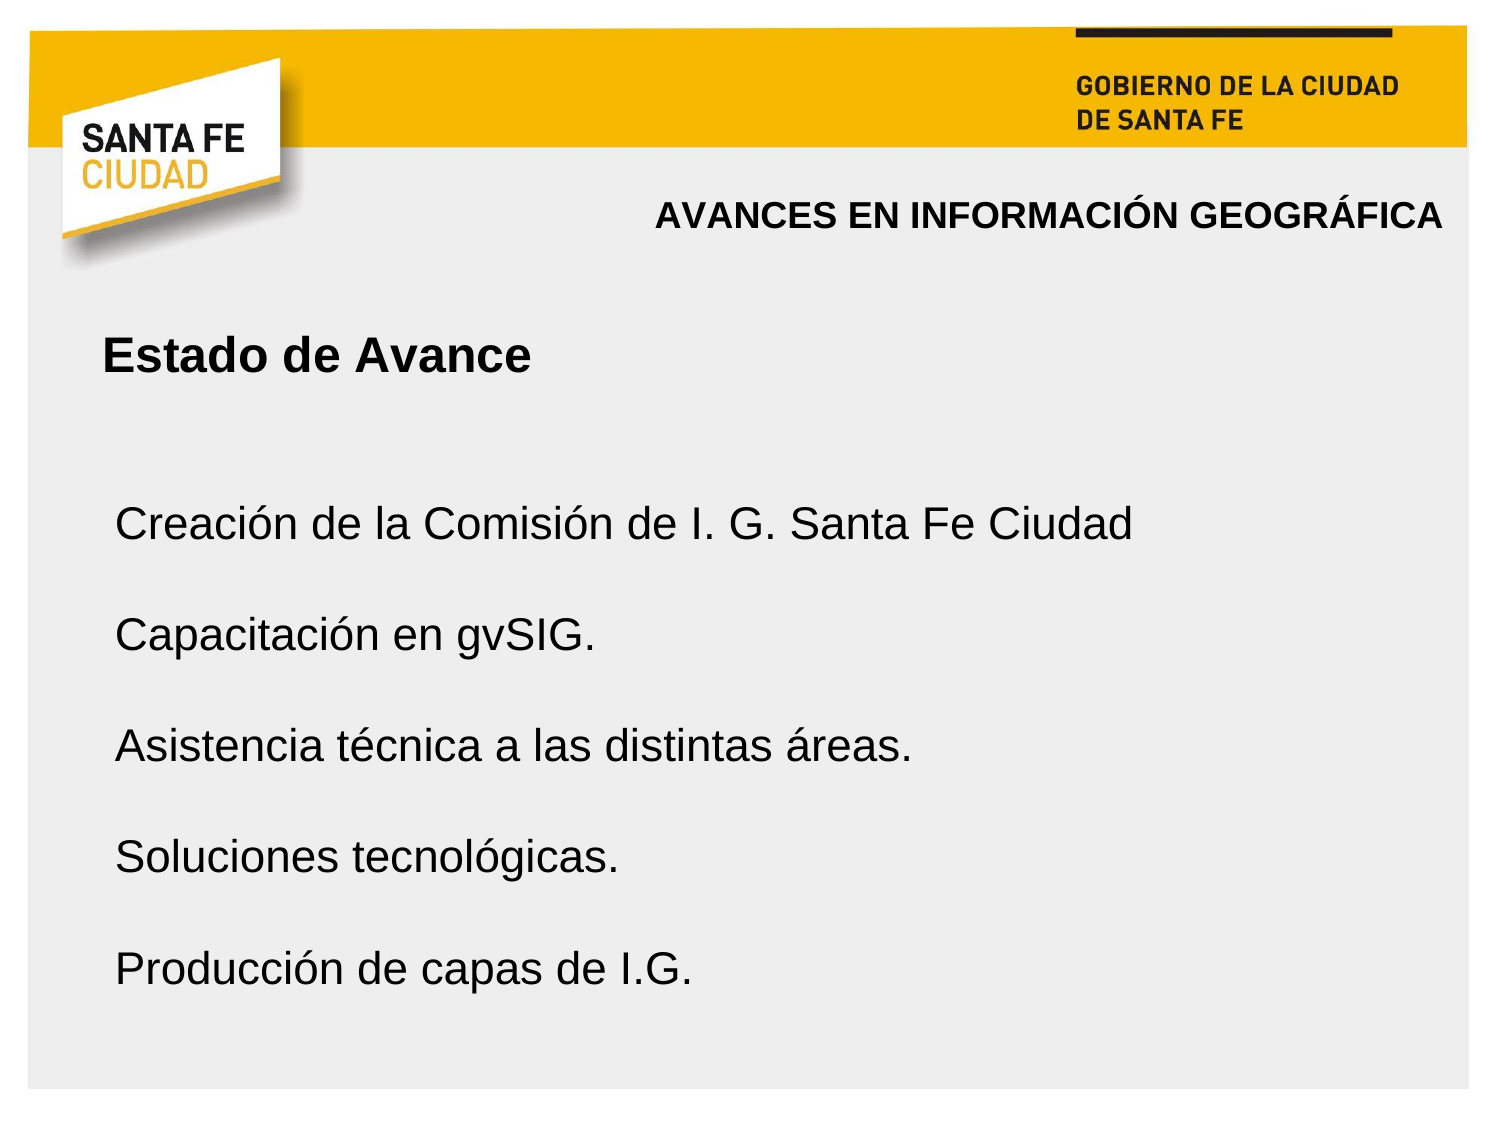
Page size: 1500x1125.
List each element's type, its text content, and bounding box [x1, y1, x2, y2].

text_box AVANCES EN INFORMACIÓN GEOGRÁFICA [537, 183, 1459, 244]
text_box Estado de Avance [87, 314, 1163, 390]
text_box Creación de la Comisión de I. G. Santa Fe Ciudad Capacitación en gvSIG. Asistencia técnica a las distintas áreas. Soluciones tecnológicas. Producción de capas de I.G. [87, 458, 1413, 1002]
picture [0, 1, 1500, 1124]
